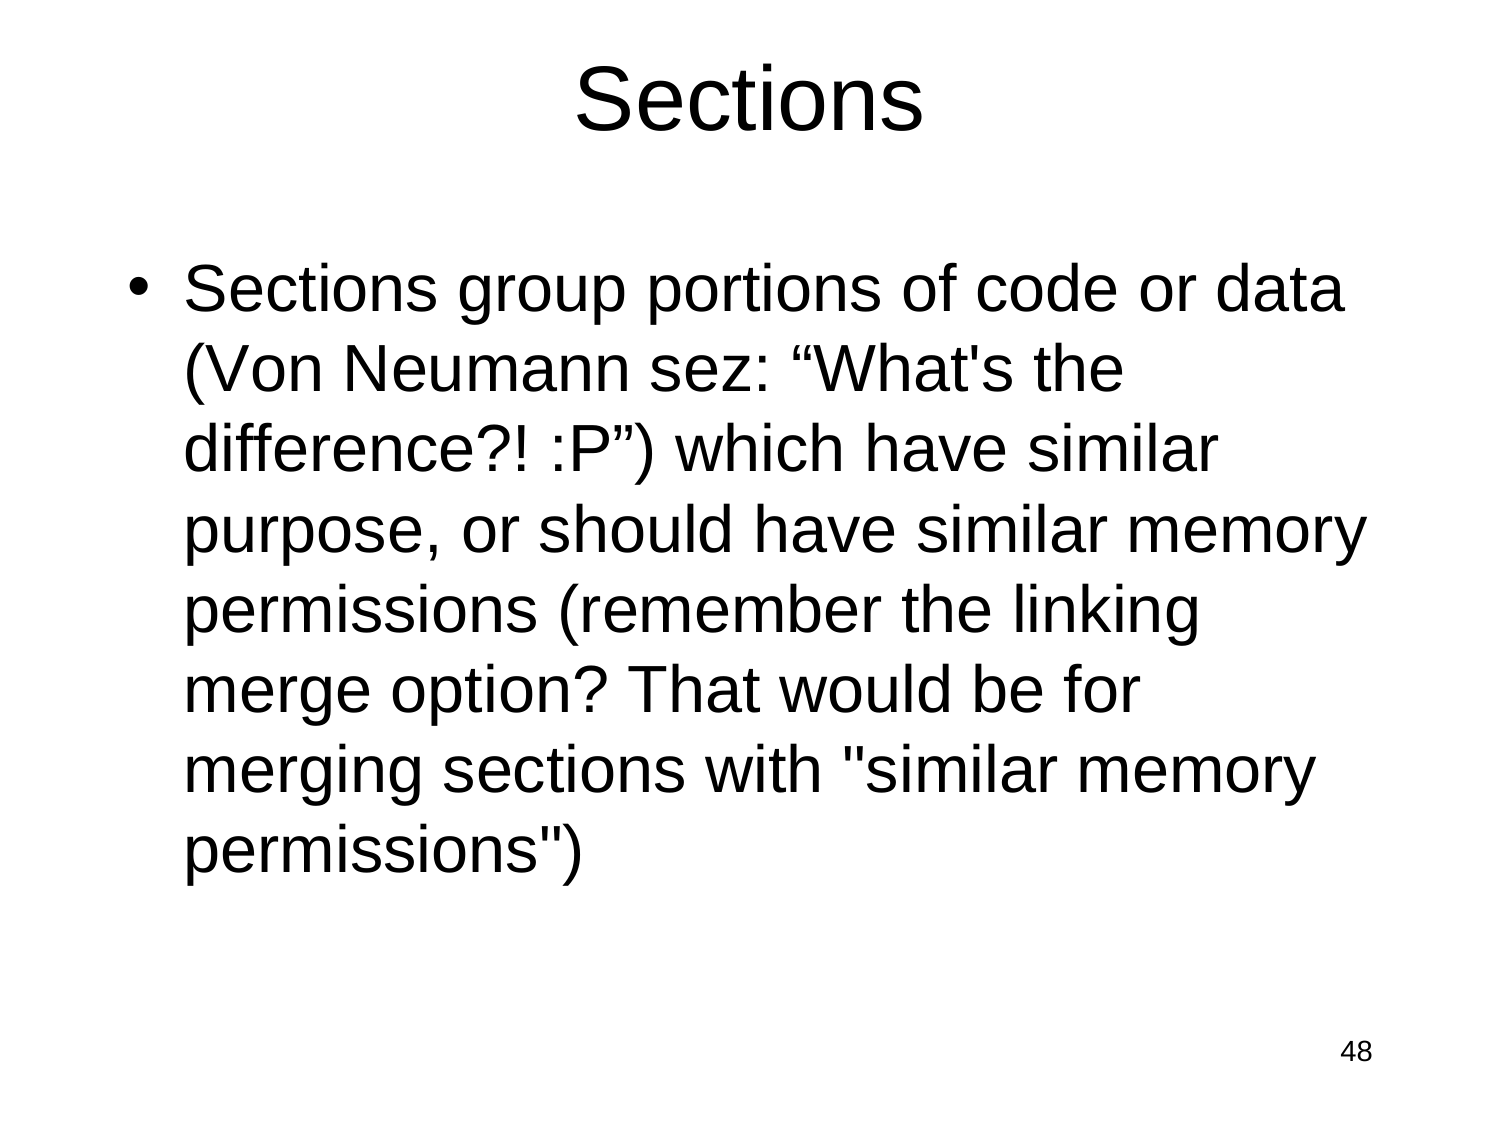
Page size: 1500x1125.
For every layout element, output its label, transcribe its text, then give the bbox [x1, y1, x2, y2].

list Sections group portions of code or data (Von Neumann sez: “What's the difference?! :P”) which have similar purpose, or should have similar memory permissions (remember the linking merge option? That would be for merging sections with "similar memory permissions") [112, 237, 1388, 1051]
title Sections [0, 0, 1500, 188]
text_box 103 [1074, 1025, 1388, 1101]
